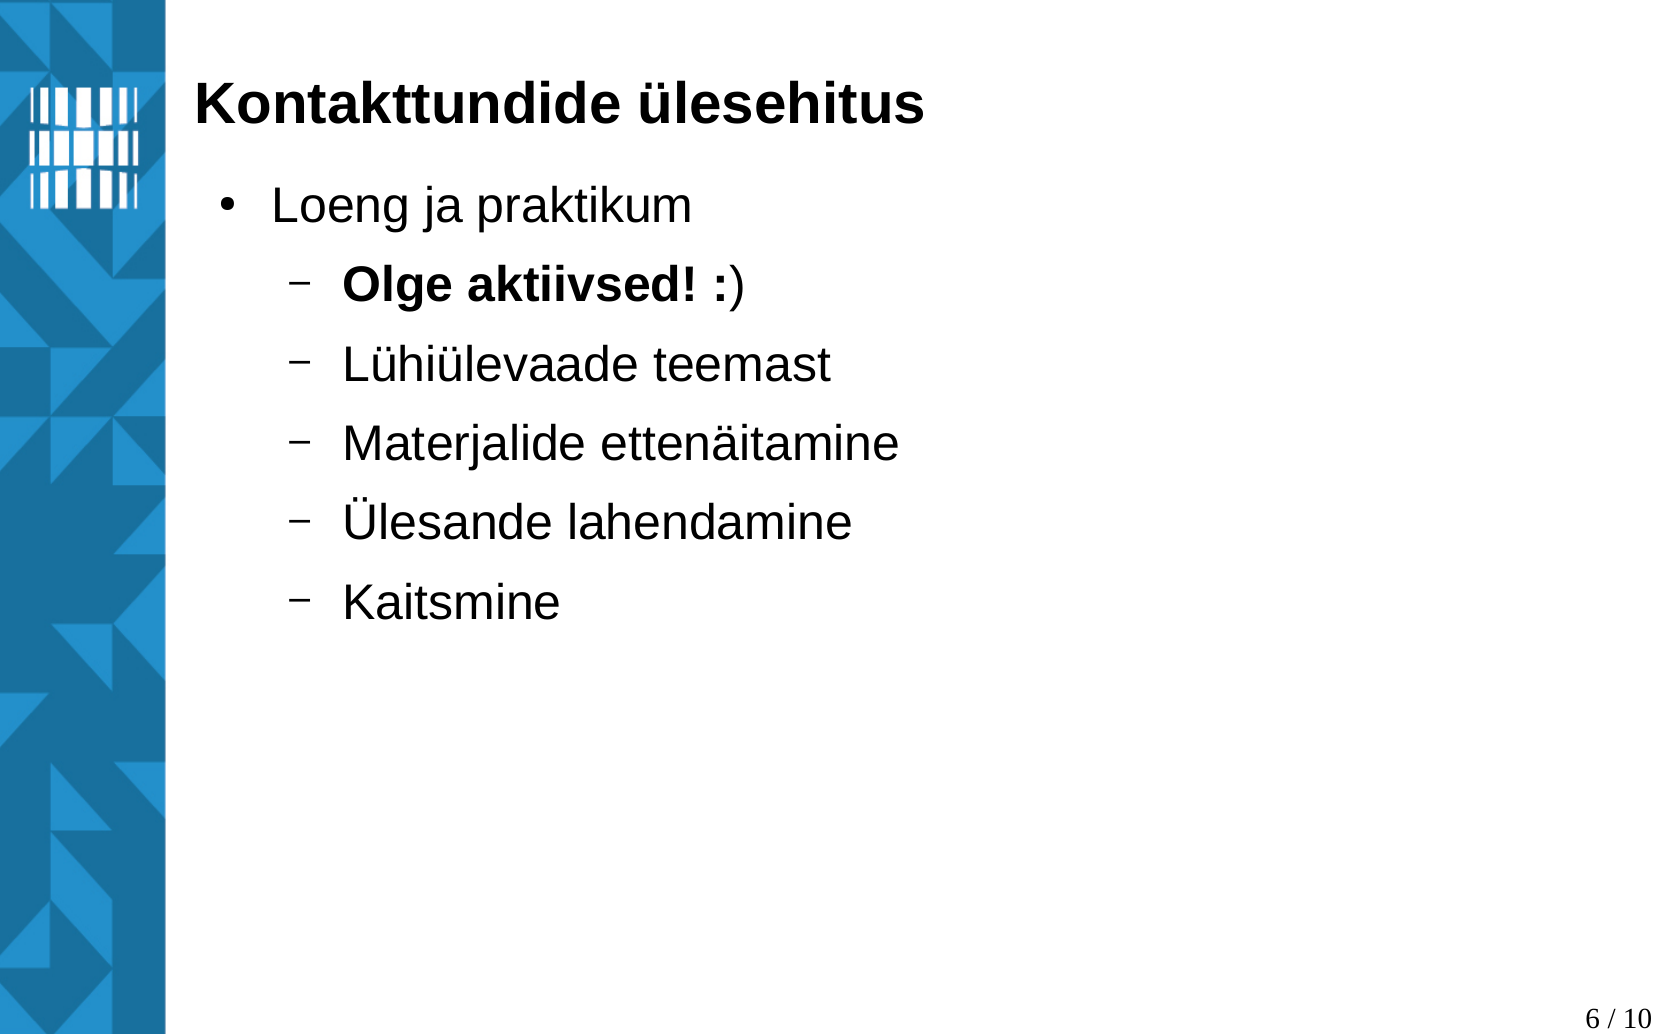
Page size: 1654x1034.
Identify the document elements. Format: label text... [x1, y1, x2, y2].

list Loeng ja praktikum Olge aktiivsed! :) Lühiülevaade teemast Materjalide ettenäitamine Ülesande lahendamine Kaitsmine [200, 177, 1583, 875]
title Kontakttundide ülesehitus [194, 41, 1654, 166]
